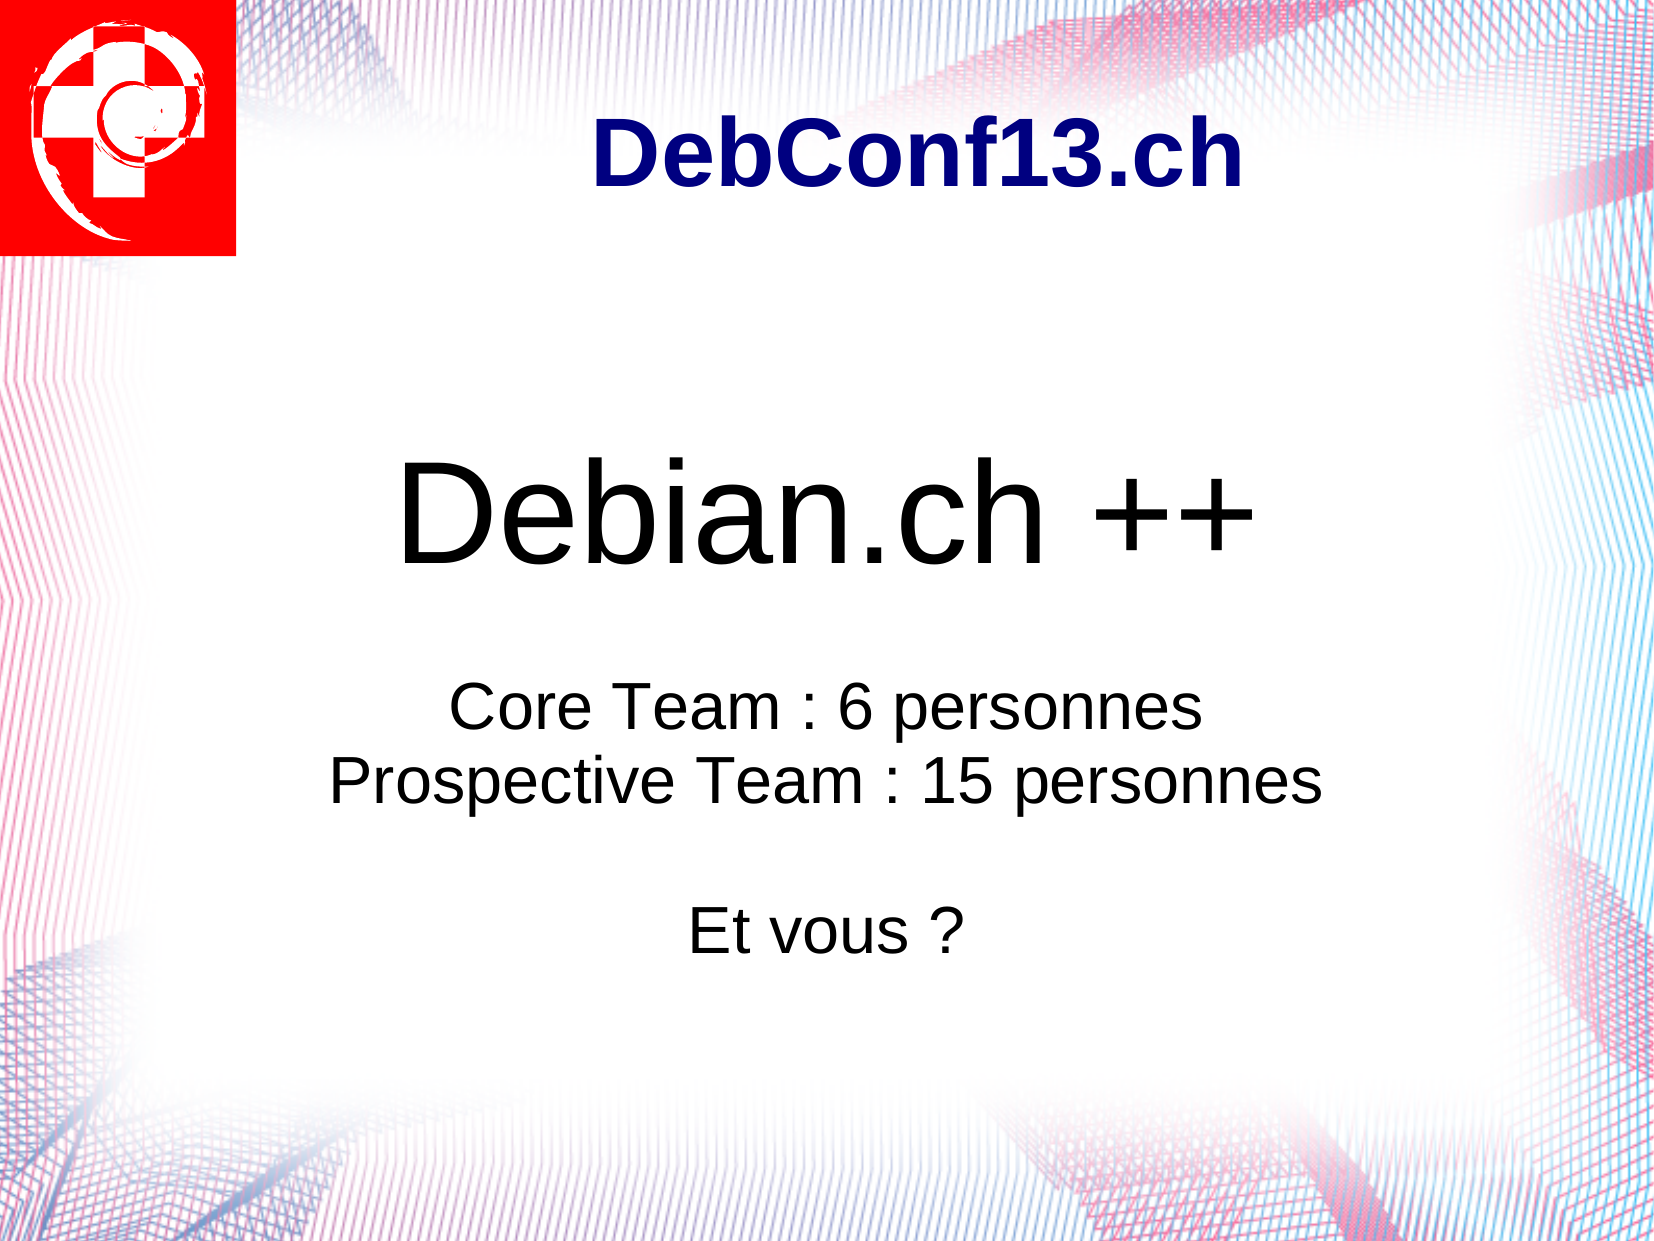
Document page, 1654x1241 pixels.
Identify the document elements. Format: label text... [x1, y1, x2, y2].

picture [0, 0, 1654, 1241]
title DebConf13.ch [265, 49, 1571, 257]
subtitle Debian.ch ++ Core Team : 6 personnes Prospective Team : 15 personnes Et vous ? [82, 290, 1571, 1109]
